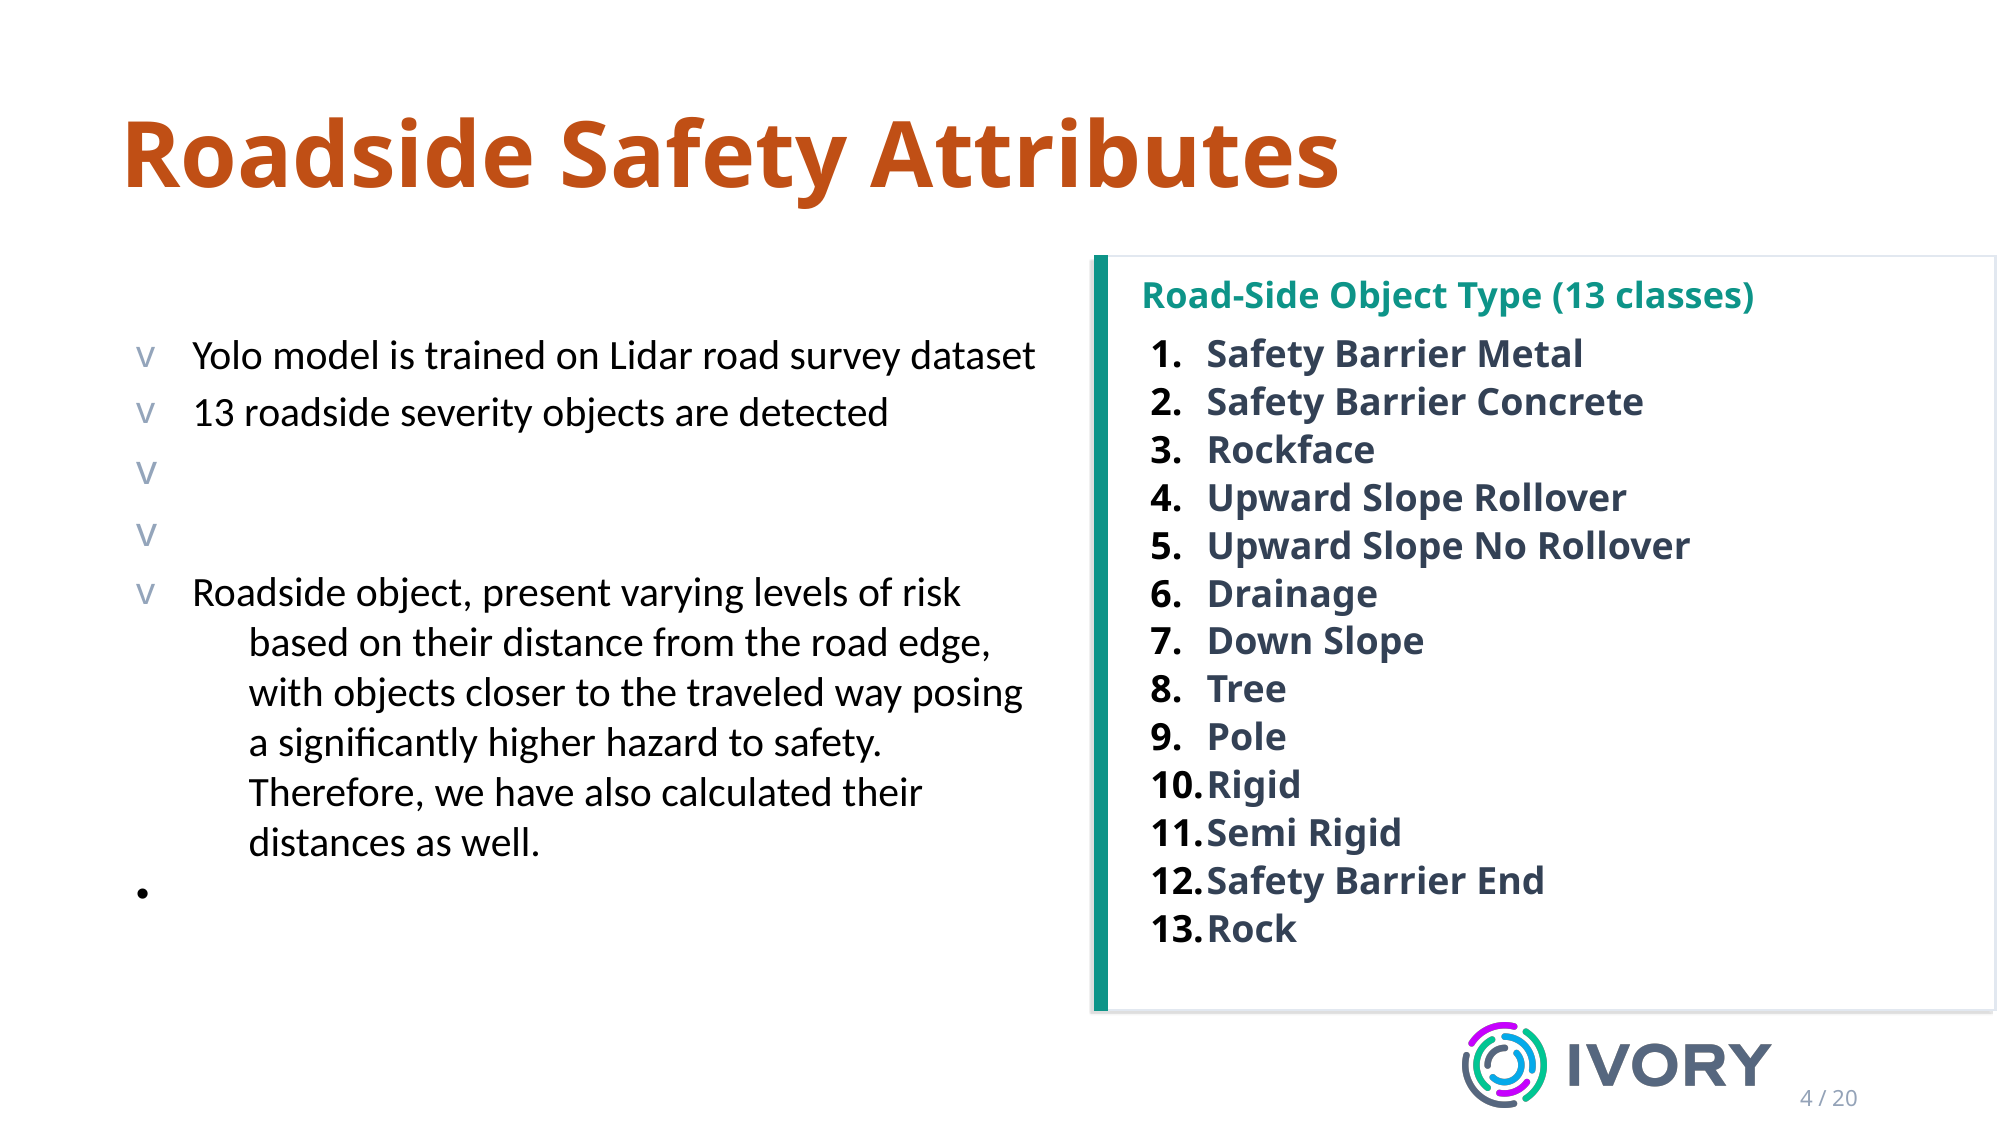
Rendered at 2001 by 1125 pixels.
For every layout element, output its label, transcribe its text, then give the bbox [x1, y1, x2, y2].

text_box Safety Barrier Metal Safety Barrier Concrete Rockface Upward Slope Rollover Upward Slope No Rollover Drainage Down Slope Tree Pole Rigid Semi Rigid Safety Barrier End Rock [1135, 320, 1955, 960]
text_box 4 / 20 [1800, 1070, 1980, 1125]
text_box [1095, 256, 1995, 1010]
text_box Road-Side Object Type (13 classes) [1141, 256, 1961, 332]
text_box Yolo model is trained on Lidar road survey dataset 13 roadside severity objects are detected Roadside object, present varying levels of risk based on their distance from the road edge, with objects closer to the traveled way posing a significantly higher hazard to safety. Therefore, we have also calculated their distances as well. [121, 320, 1067, 878]
text_box Roadside Safety Attributes [120, 79, 2000, 223]
